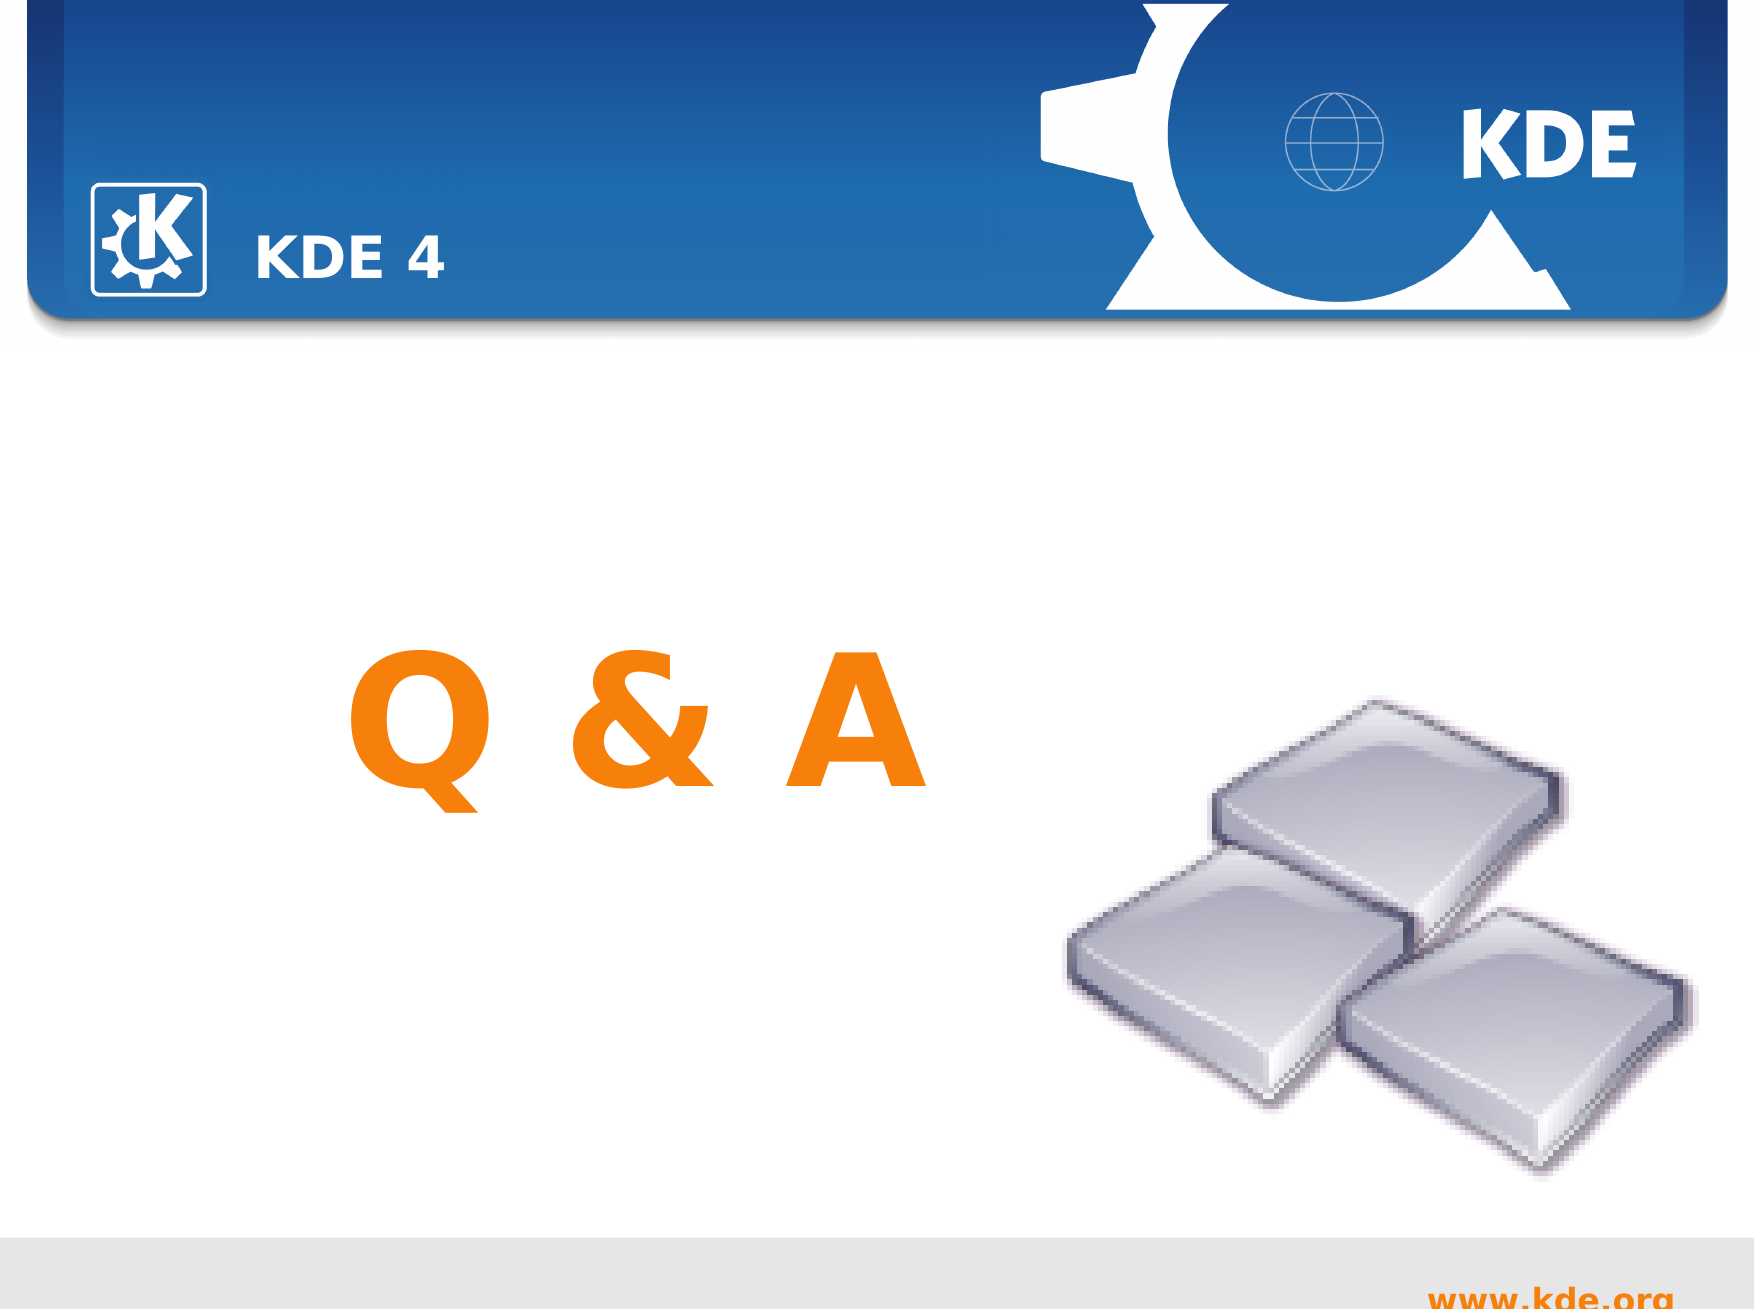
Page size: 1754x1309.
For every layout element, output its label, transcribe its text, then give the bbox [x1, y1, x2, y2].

picture [1062, 695, 1699, 1182]
text_box KDE 4 [208, 183, 1063, 296]
text_box Q & A [29, 501, 1211, 975]
picture [0, 0, 1754, 349]
